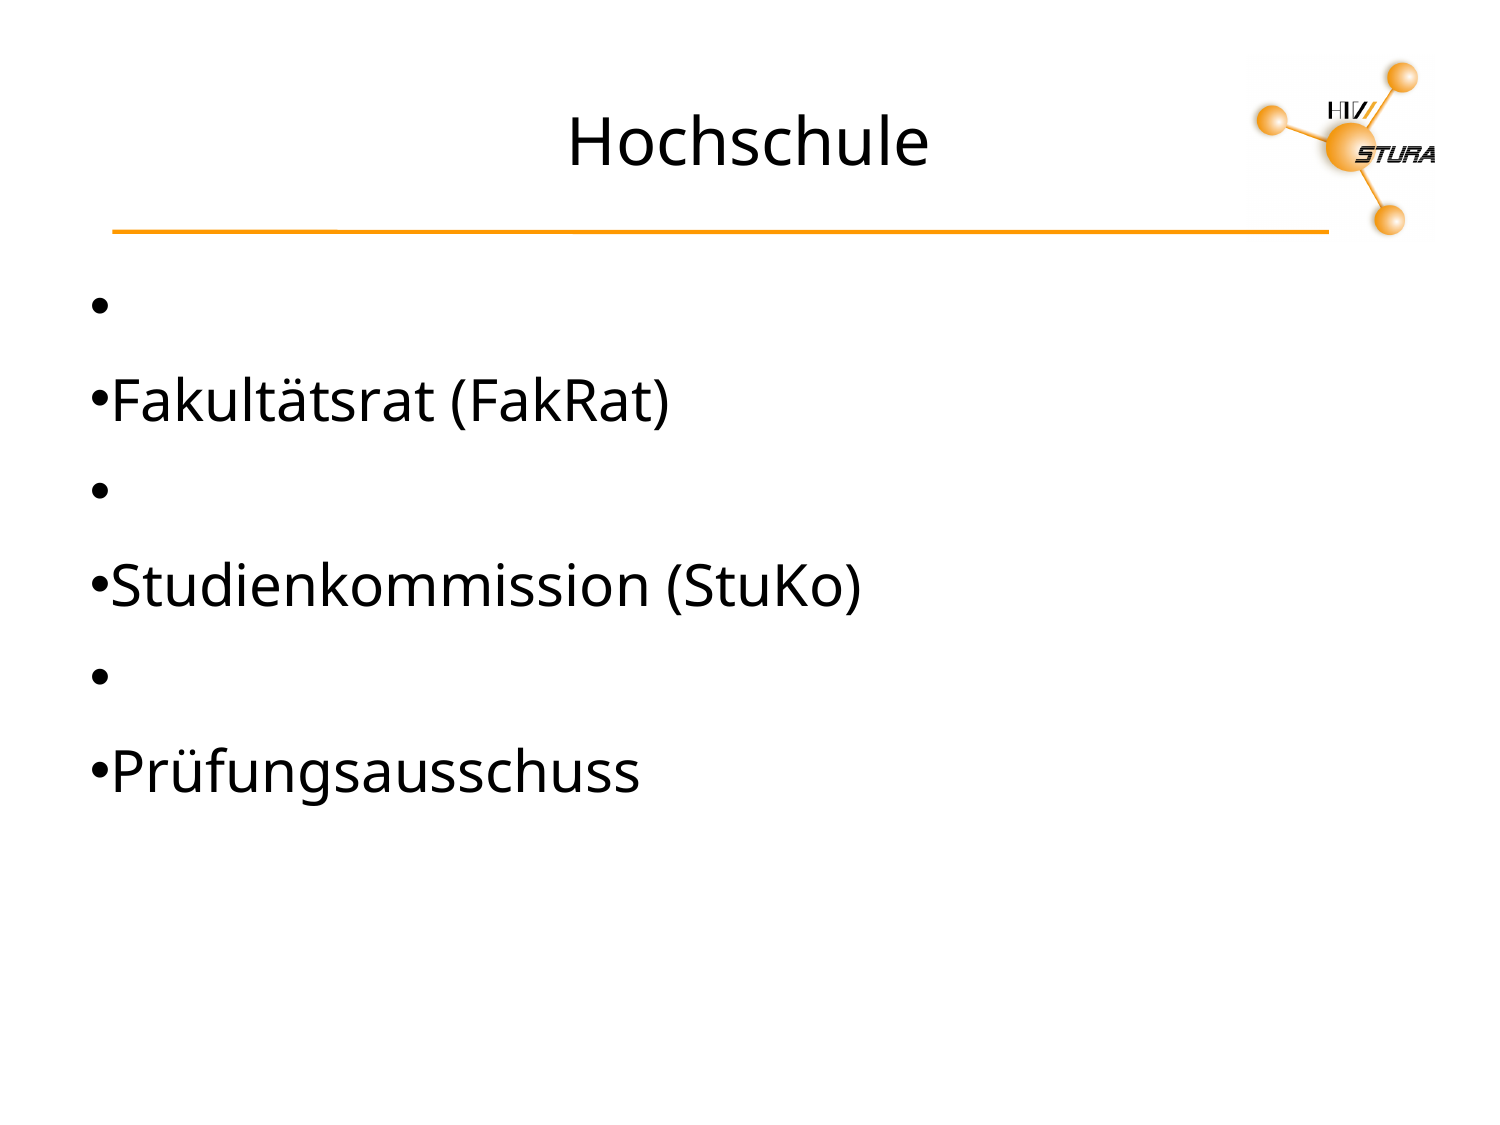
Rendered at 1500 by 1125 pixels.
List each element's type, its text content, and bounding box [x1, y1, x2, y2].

list Fakultätsrat (FakRat) Studienkommission (StuKo) Prüfungsausschuss [75, 262, 1426, 1063]
title Hochschule [74, 90, 1424, 187]
